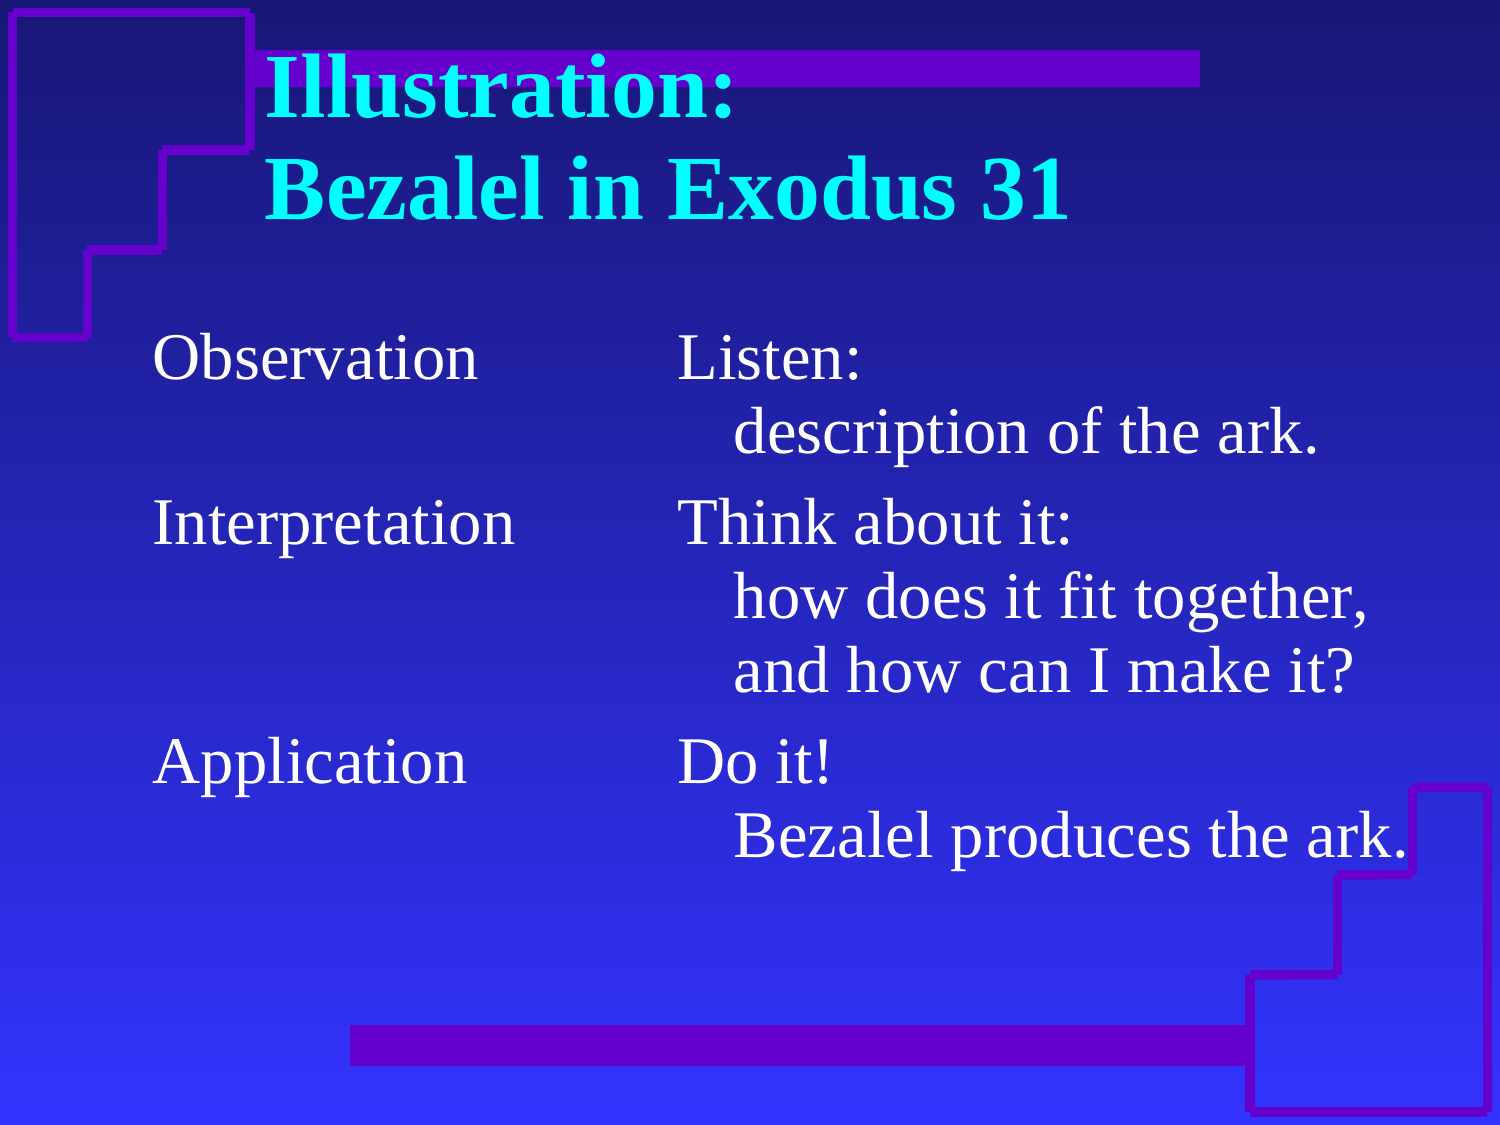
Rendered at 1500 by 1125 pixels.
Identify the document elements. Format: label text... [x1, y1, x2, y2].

list Observation Interpretation Application [137, 312, 763, 988]
title Illustration: Bezalel in Exodus 31 [249, 28, 1450, 247]
list Listen: description of the ark. Think about it: how does it fit together, and how can I make it? Do it! Bezalel produces the ark. [763, 312, 1459, 988]
